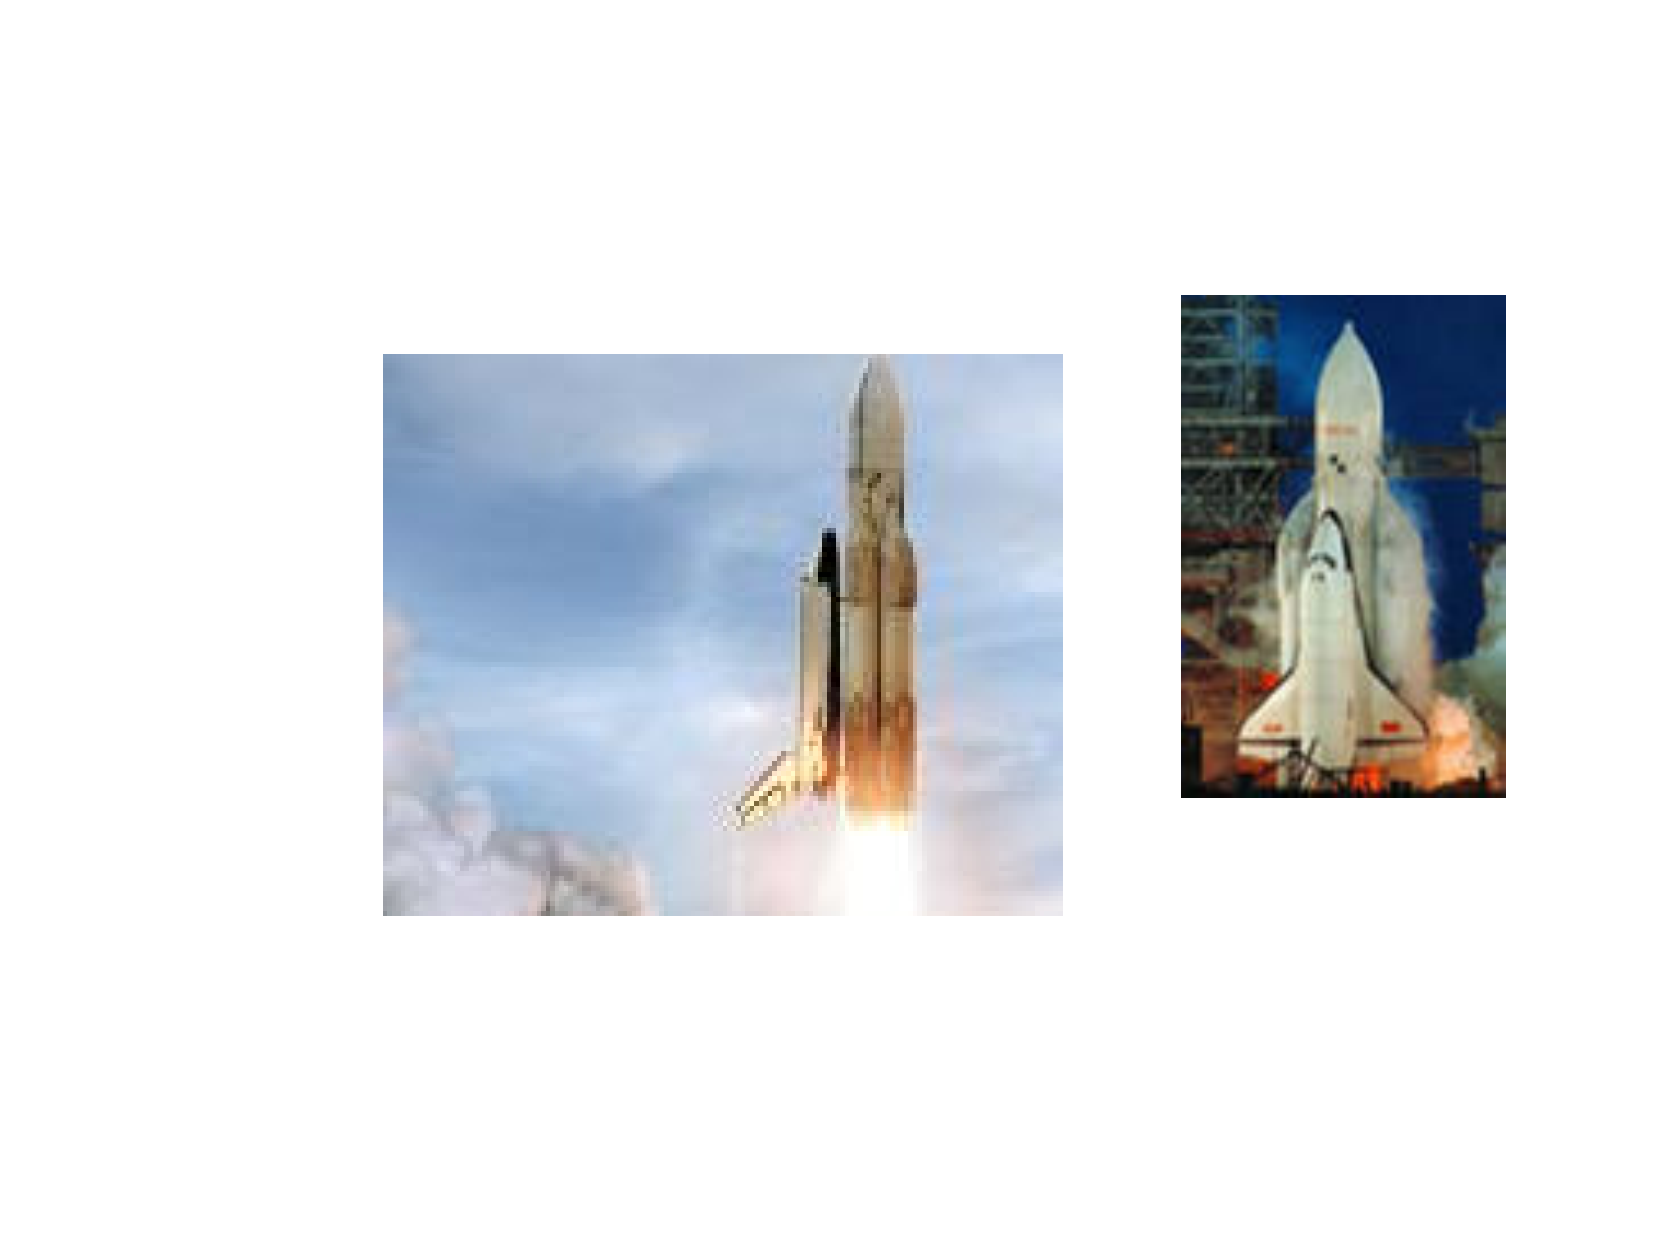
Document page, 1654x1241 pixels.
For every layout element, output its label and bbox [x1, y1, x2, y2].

picture [1181, 295, 1506, 798]
picture [383, 354, 1063, 916]
